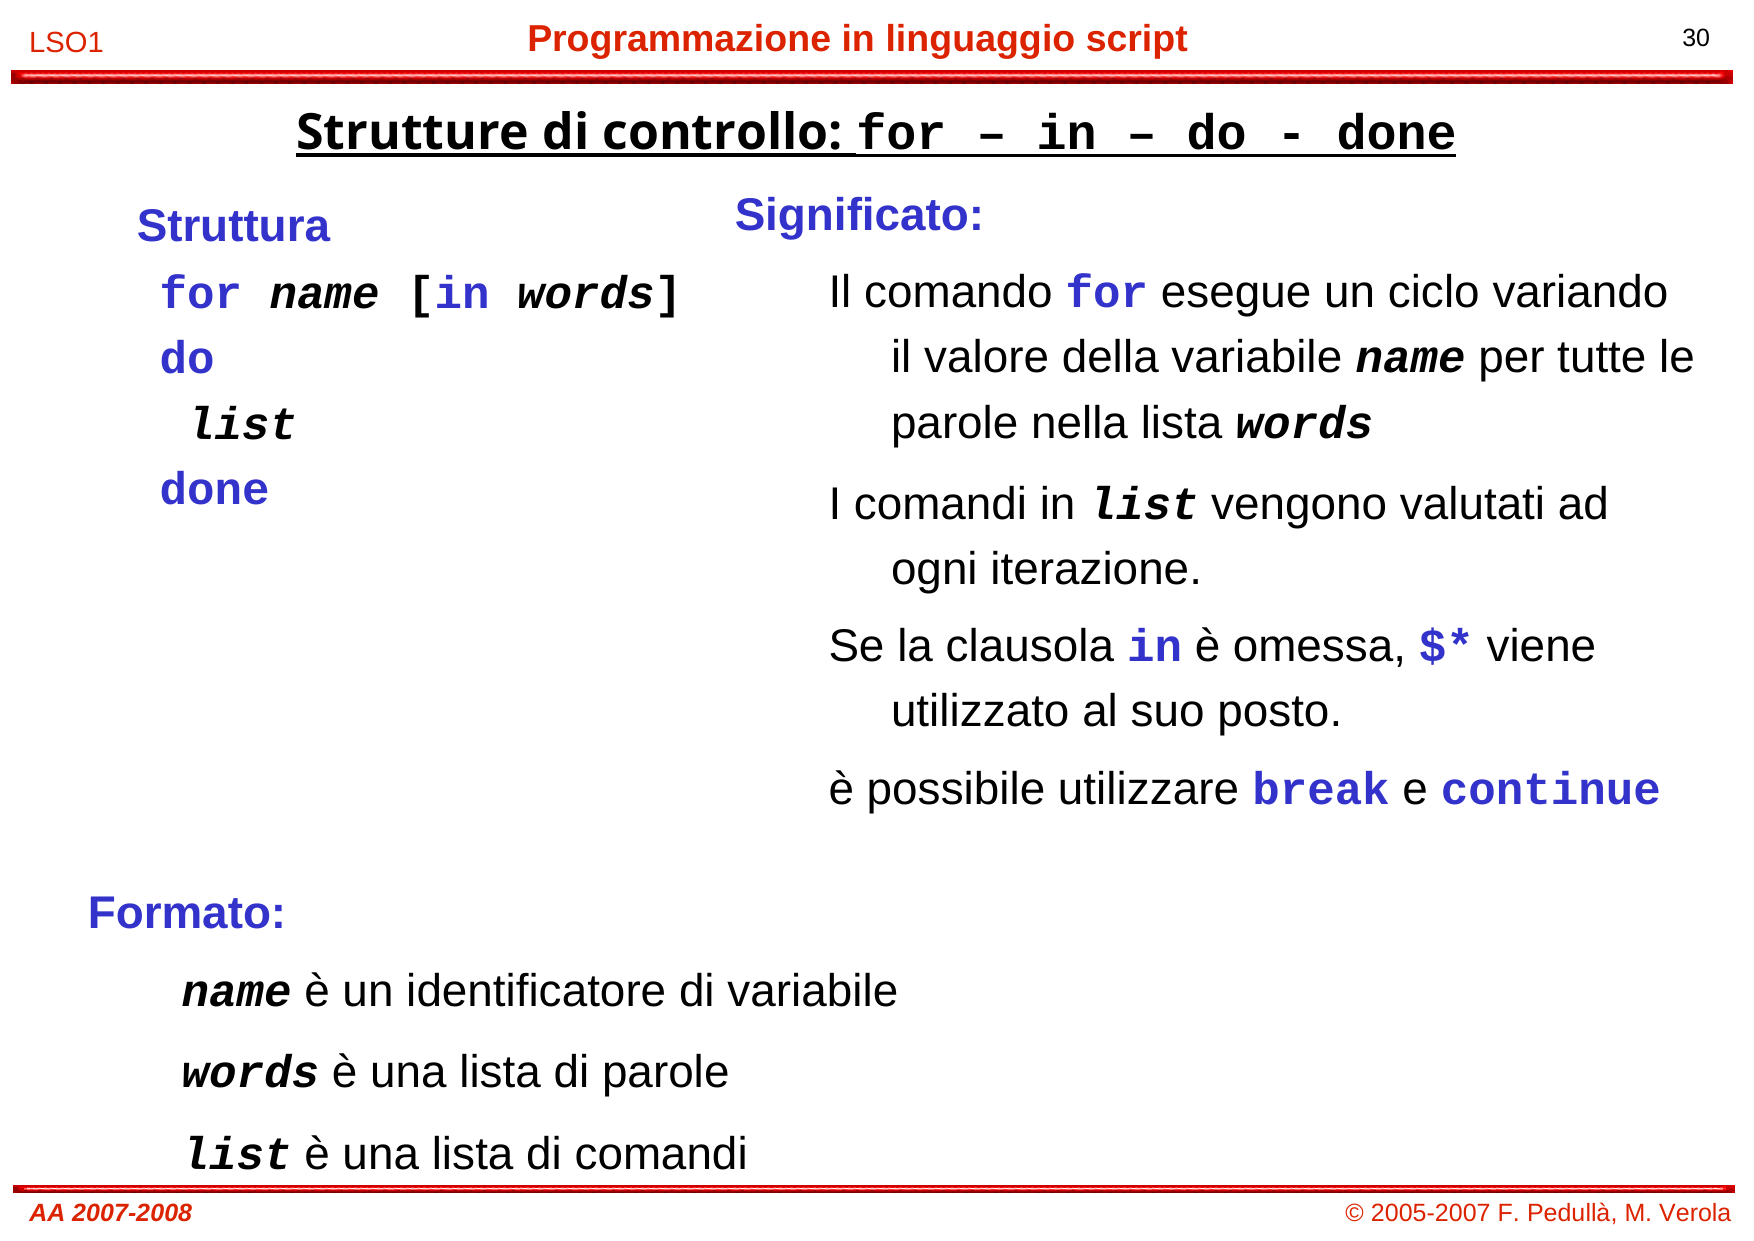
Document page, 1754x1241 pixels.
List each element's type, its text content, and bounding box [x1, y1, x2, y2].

text_box Struttura for name [in words] do list done [109, 191, 720, 625]
picture [11, 70, 1733, 84]
list Formato: name è un identificatore di variabile words è una lista di parole list è una lista di comandi [73, 876, 1711, 1203]
list Significato: Il comando for esegue un ciclo variando il valore della variabile name per tutte le parole nella lista words I comandi in list vengono valutati ad ogni iterazione. Se la clausola in è omessa, $* viene utilizzato al suo posto. è possibile utilizzare break e continue [720, 177, 1712, 887]
picture [1711, 1185, 1735, 1193]
title Strutture di controllo: for – in – do - done [257, 84, 1496, 180]
picture [13, 1185, 73, 1193]
